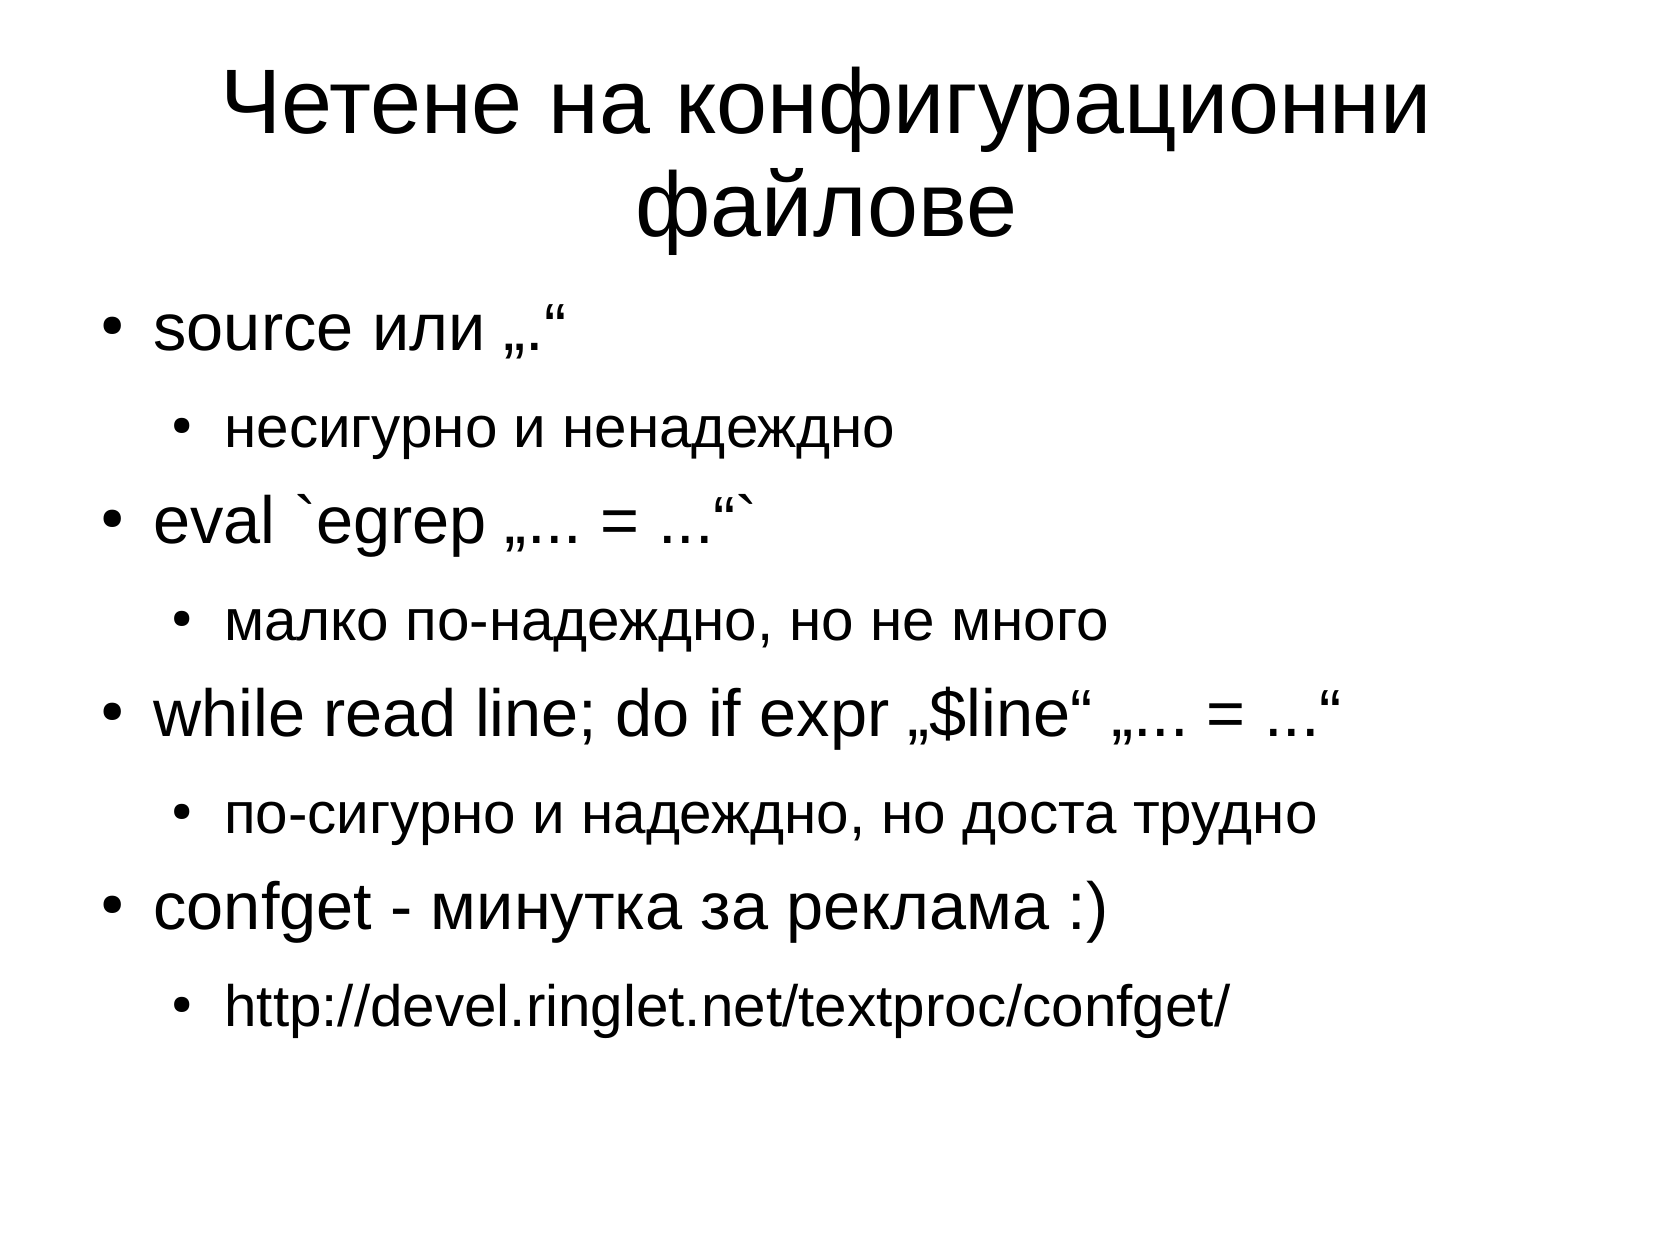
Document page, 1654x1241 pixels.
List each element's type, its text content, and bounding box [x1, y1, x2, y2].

title Четене на конфигурационни файлове [82, 50, 1571, 256]
list source или „.“ несигурно и ненадеждно eval `egrep „... = ...“` малко по-надеждно, но не много while read line; do if expr „$line“ „... = ...“ по-сигурно и надеждно, но доста трудно confget - минутка за реклама :) http://devel.ringlet.net/textproc/confget/ [82, 290, 1571, 1109]
